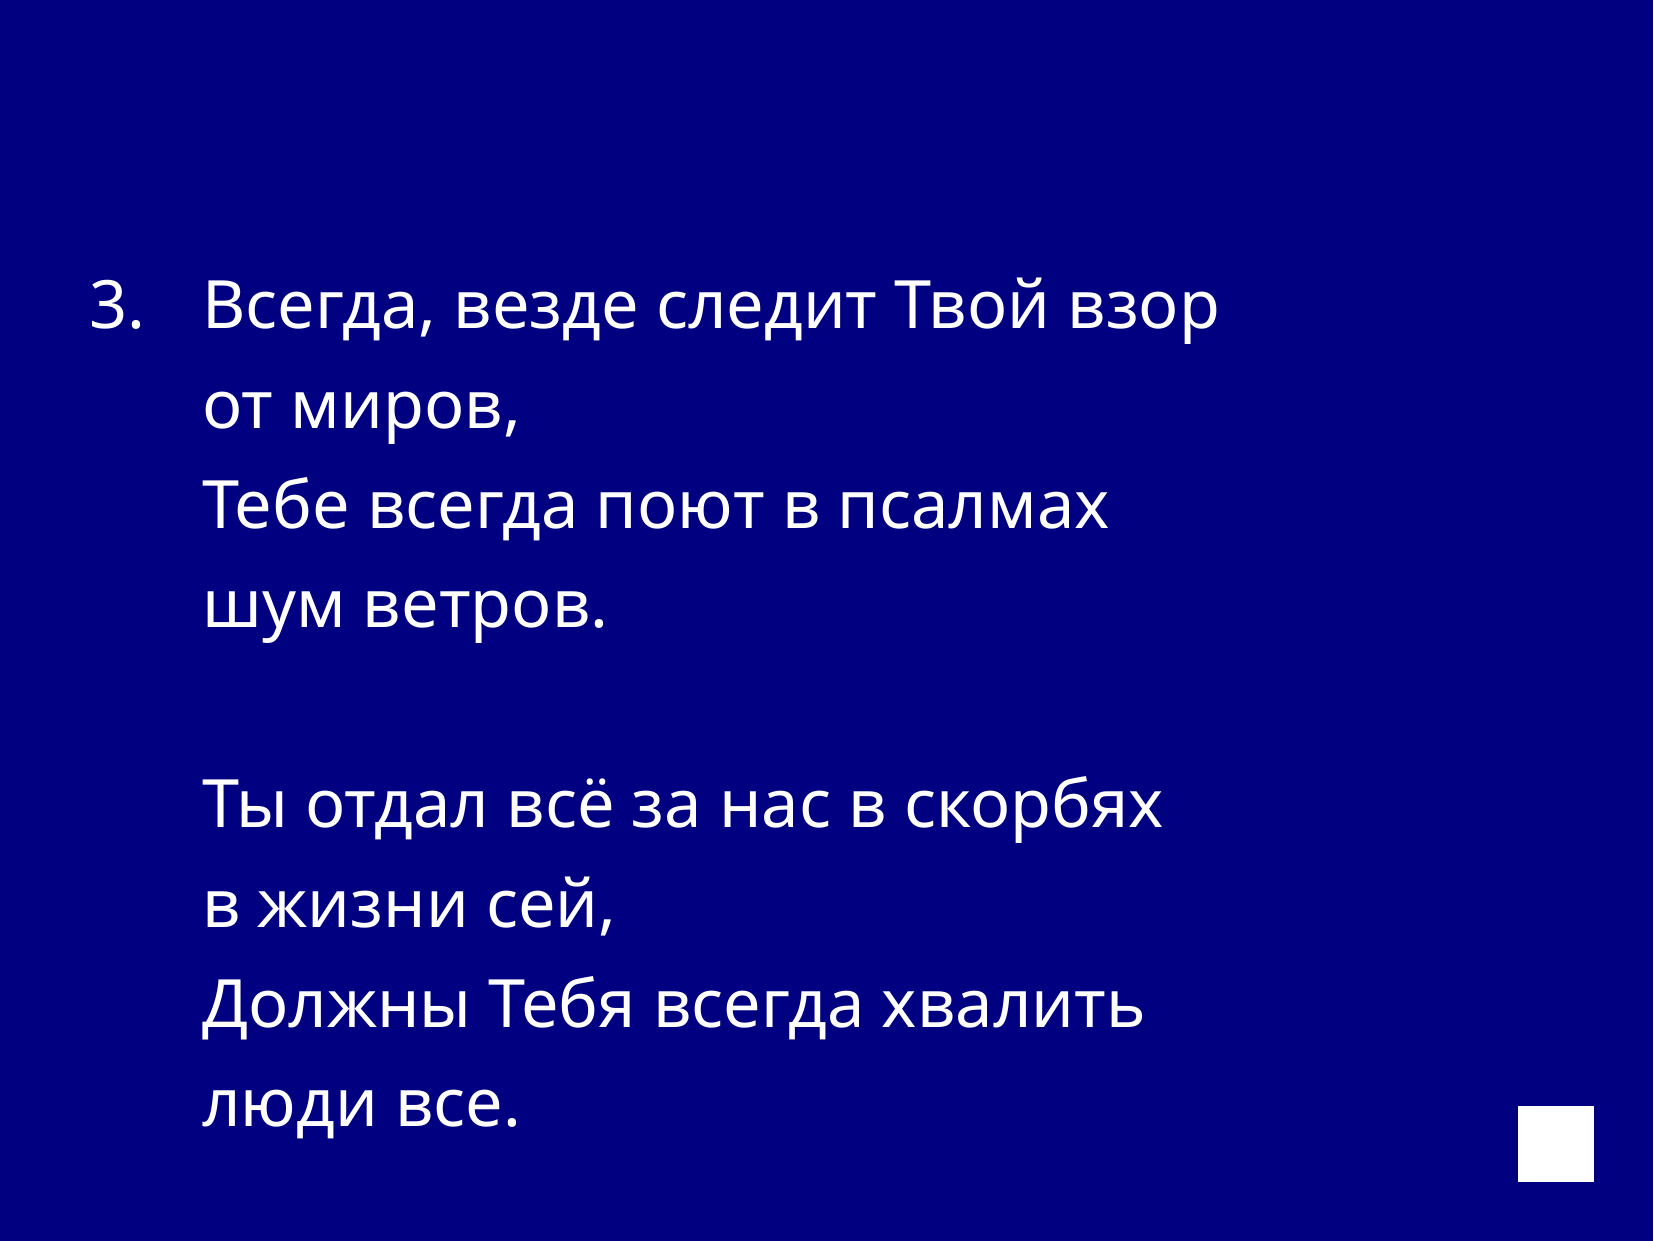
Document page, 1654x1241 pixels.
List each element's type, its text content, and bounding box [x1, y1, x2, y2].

text_box [1518, 1106, 1594, 1182]
text_box 3. Всегда, везде следит Твой взор от миров, Тебе всегда поют в псалмах шум ветров. Ты отдал всё за нас в скорбях в жизни сей, Должны Тебя всегда хвалить люди все. [75, 150, 1576, 1163]
